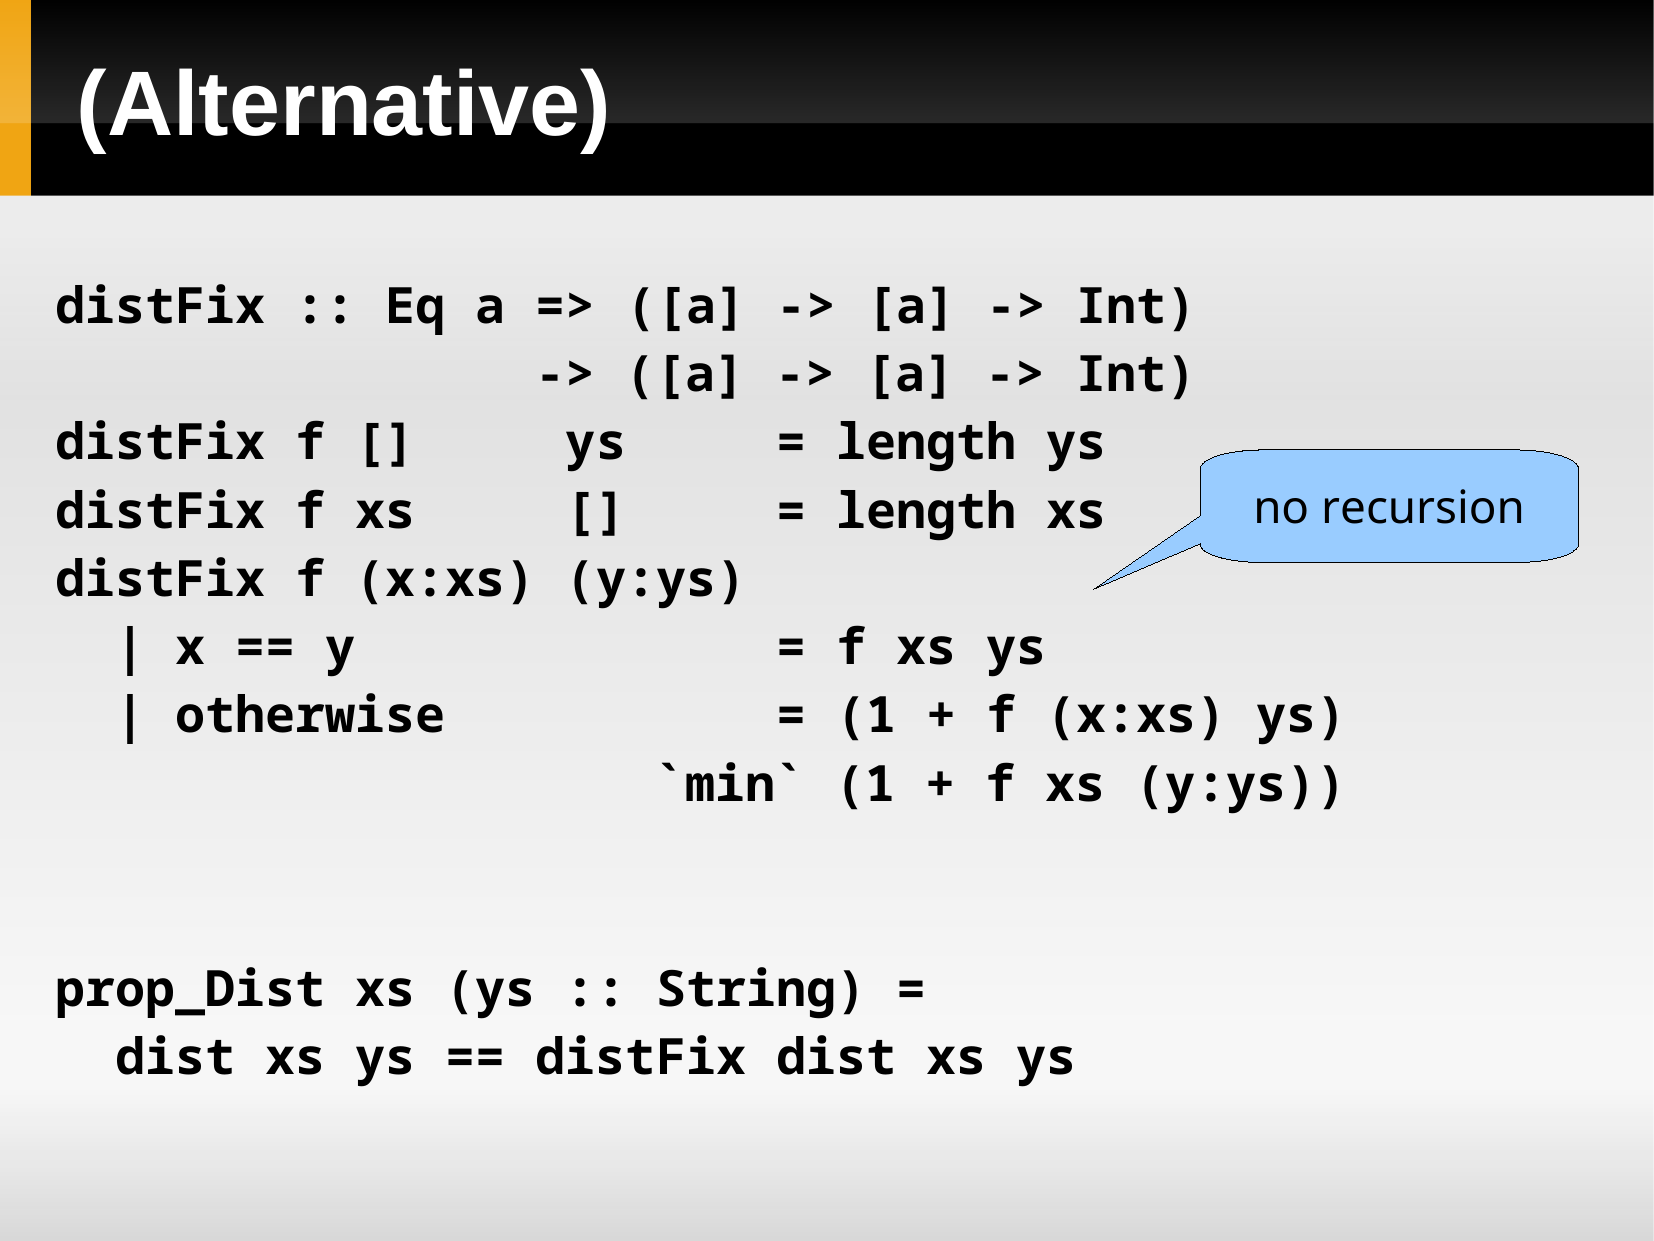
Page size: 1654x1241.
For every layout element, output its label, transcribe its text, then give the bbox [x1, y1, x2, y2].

text_box distFix :: Eq a => ([a] -> [a] -> Int) -> ([a] -> [a] -> Int) distFix f [] ys = length ys distFix f xs [] = length xs distFix f (x:xs) (y:ys) | x == y = f xs ys | otherwise = (1 + f (x:xs) ys) `min` (1 + f xs (y:ys)) prop_Dist xs (ys :: String) = dist xs ys == distFix dist xs ys [40, 262, 1654, 998]
text_box no recursion [1093, 449, 1579, 590]
title (Alternative) [76, 0, 1565, 208]
picture [0, 0, 1654, 1241]
